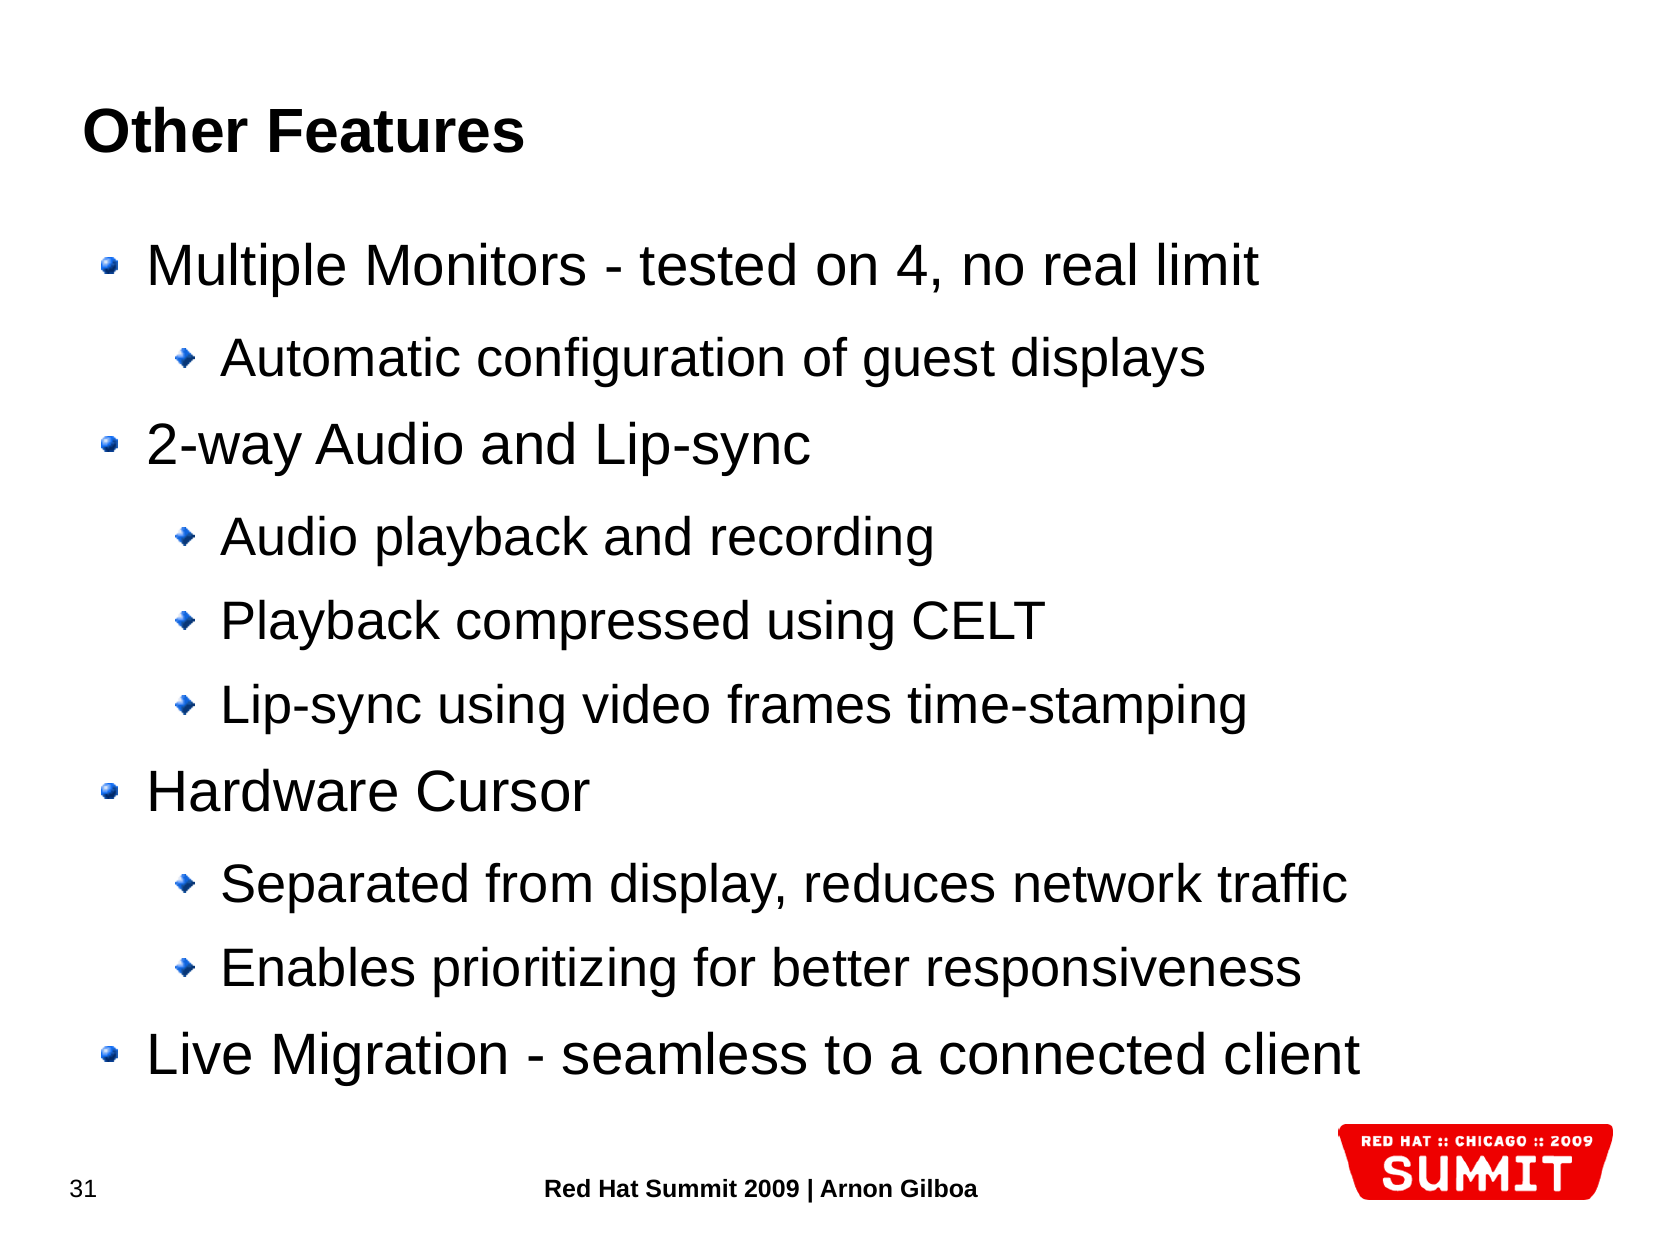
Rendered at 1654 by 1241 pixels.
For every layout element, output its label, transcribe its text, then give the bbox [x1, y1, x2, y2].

picture [1338, 1124, 1613, 1200]
title Other Features [82, 37, 1571, 226]
list Multiple Monitors - tested on 4, no real limit Automatic configuration of guest displays 2-way Audio and Lip-sync Audio playback and recording Playback compressed using CELT Lip-sync using video frames time-stamping Hardware Cursor Separated from display, reduces network traffic Enables prioritizing for better responsiveness Live Migration - seamless to a connected client [86, 232, 1576, 1087]
